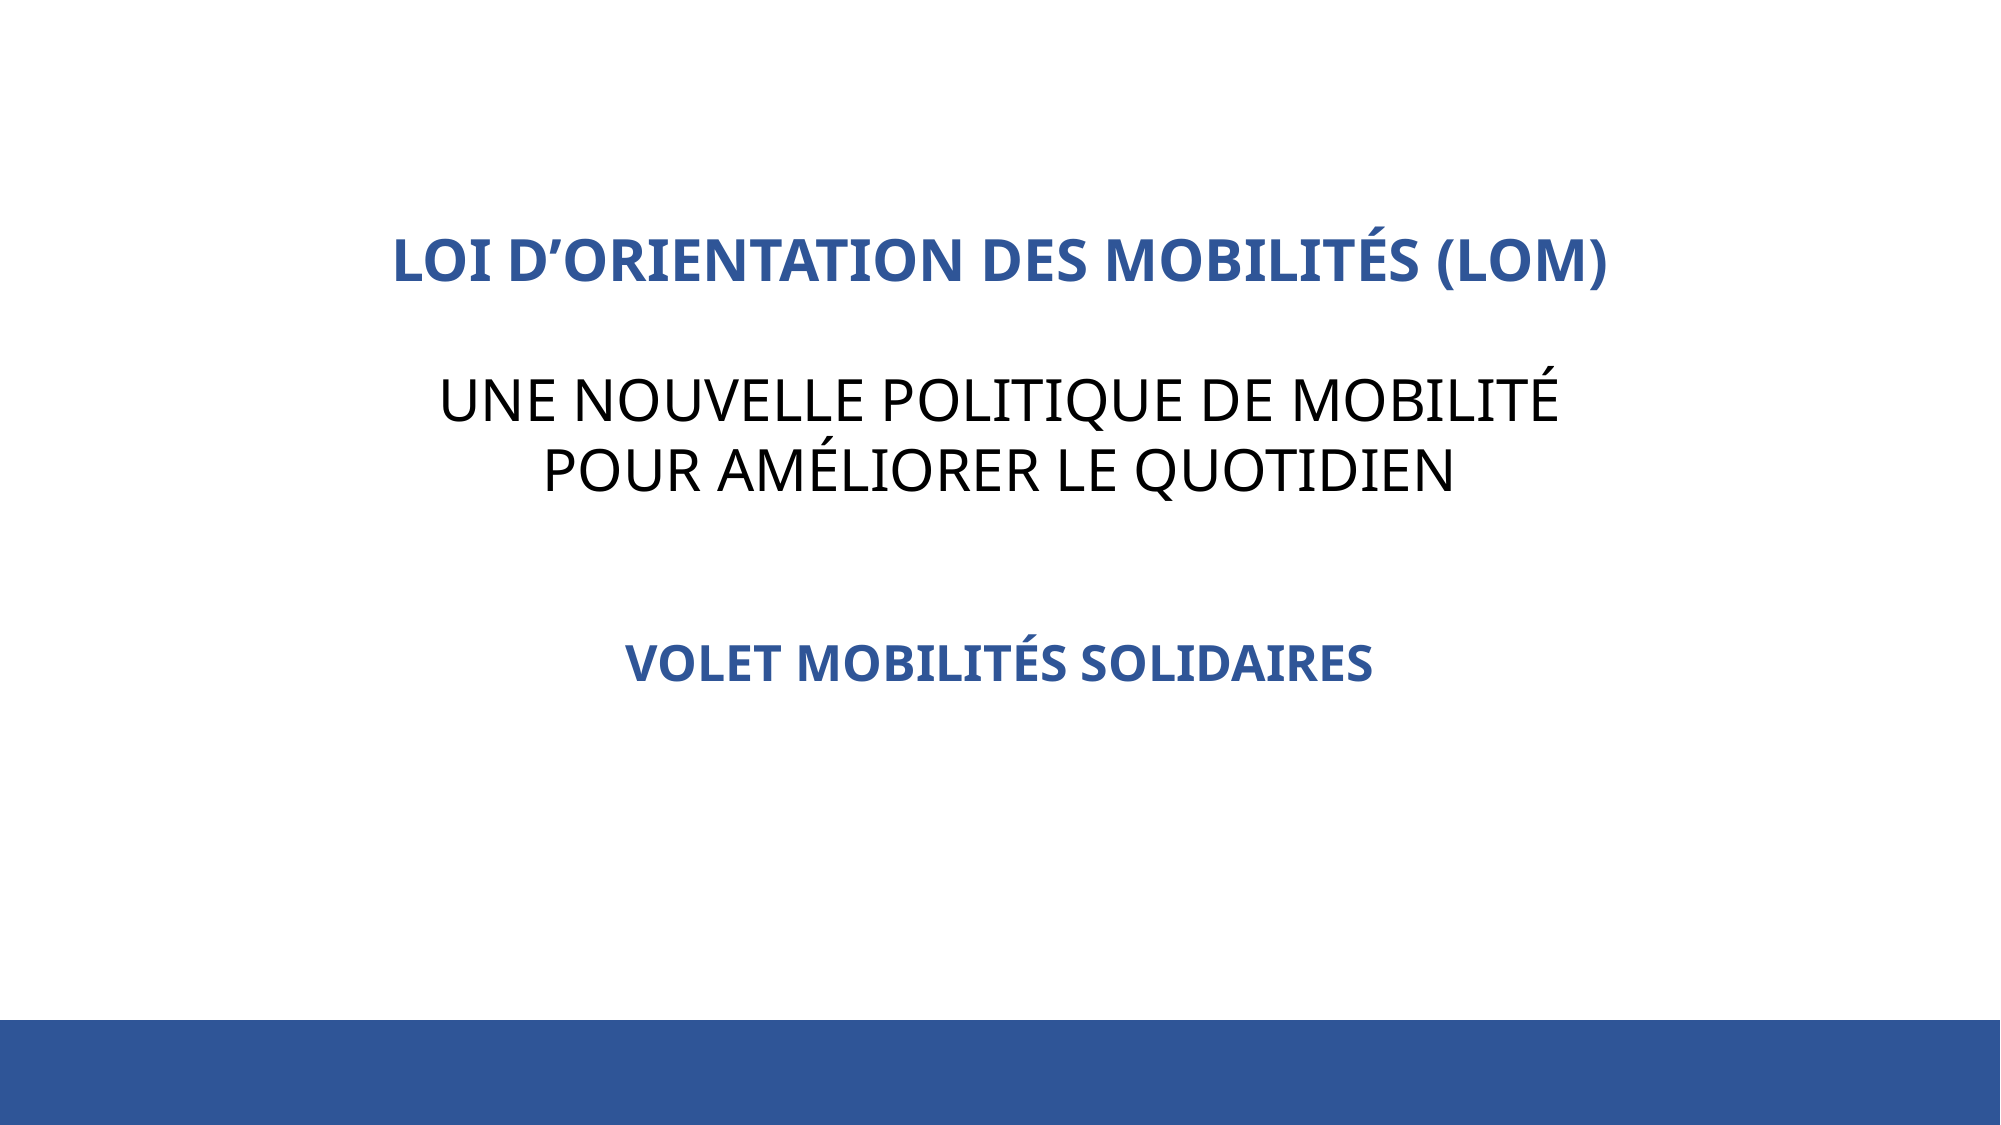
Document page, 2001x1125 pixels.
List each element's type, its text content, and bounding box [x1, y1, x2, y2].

text_box LOI D’ORIENTATION DES MOBILITÉS (LOM) UNE NOUVELLE POLITIQUE DE MOBILITÉ POUR AMÉLIORER LE QUOTIDIEN [359, 215, 1641, 511]
text_box VOLET MOBILITÉS SOLIDAIRES [410, 623, 1590, 699]
text_box [0, 1022, 2000, 1125]
